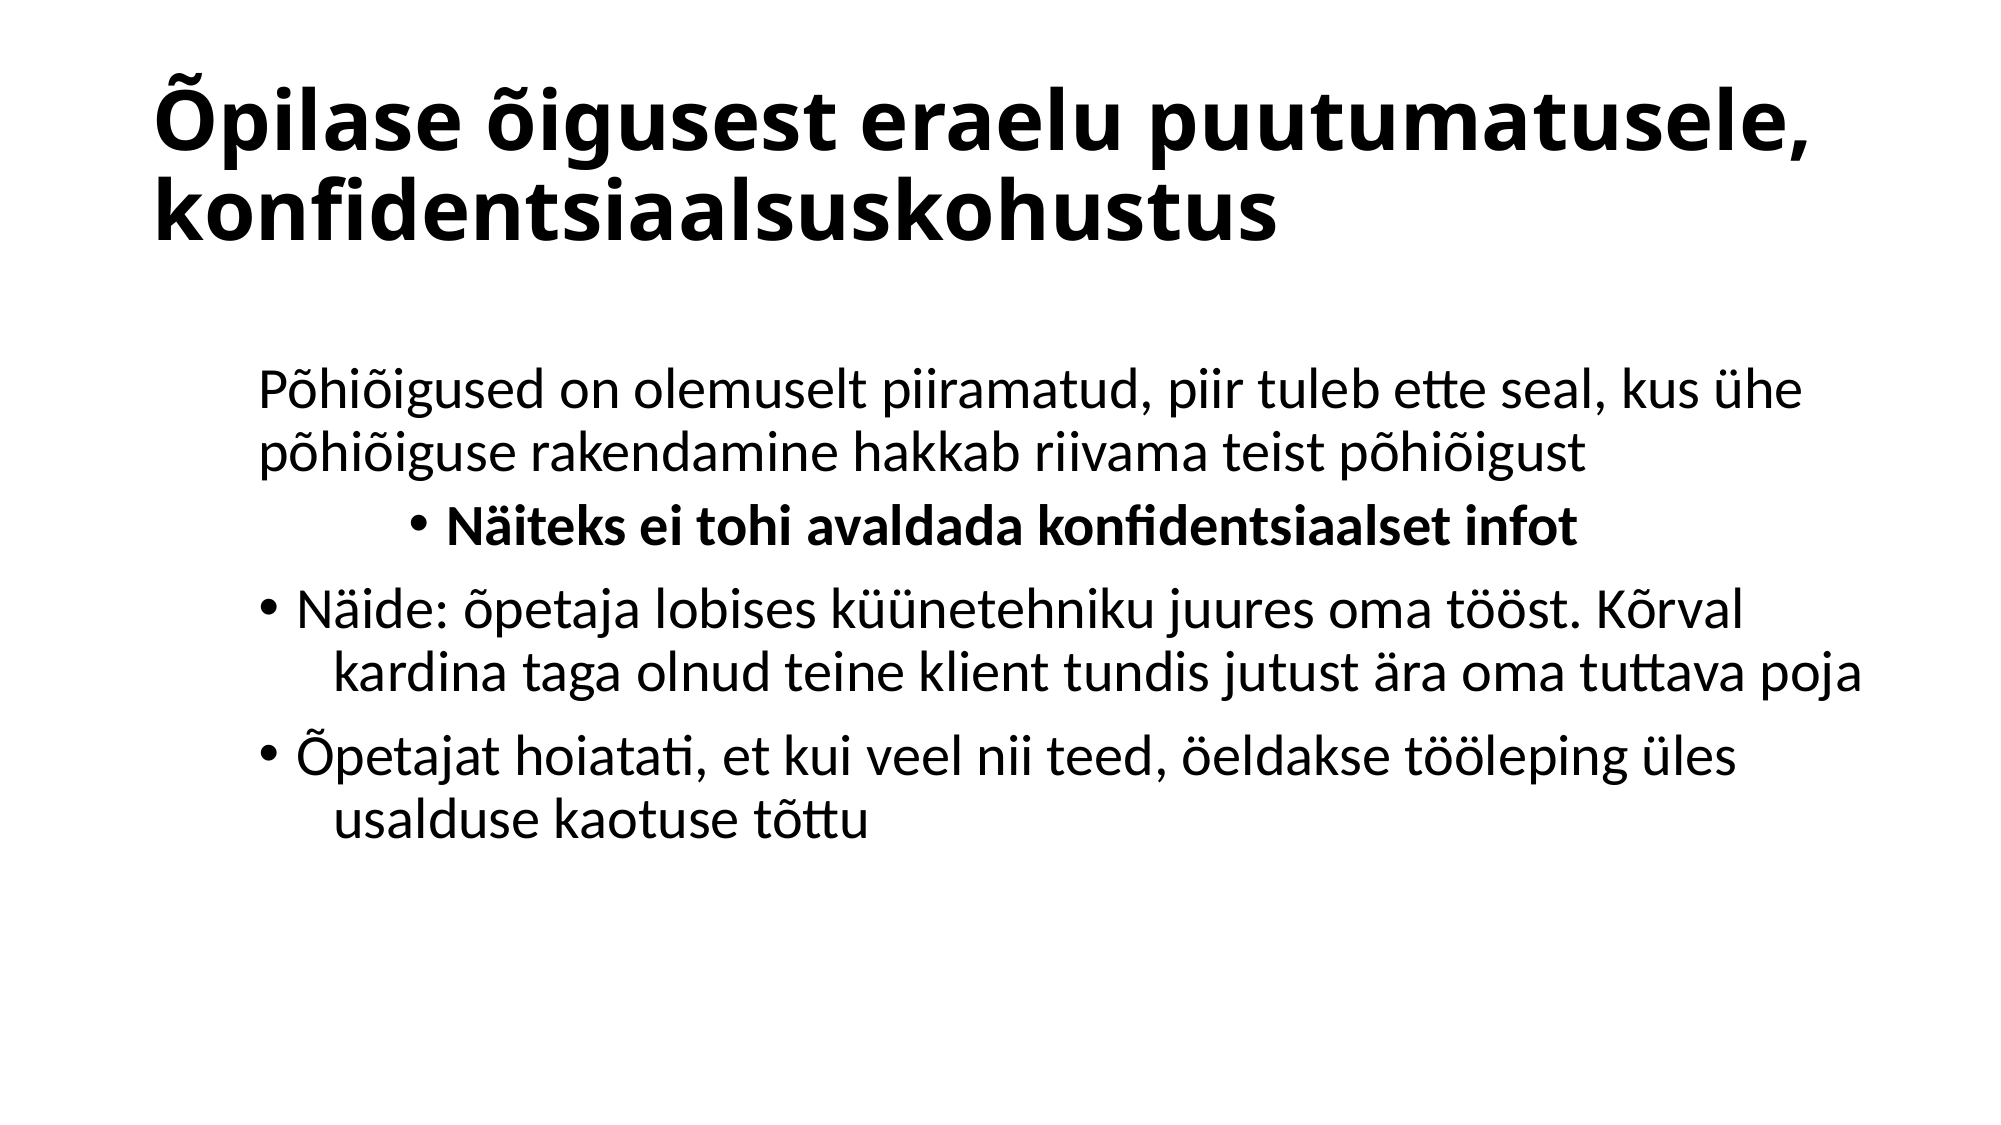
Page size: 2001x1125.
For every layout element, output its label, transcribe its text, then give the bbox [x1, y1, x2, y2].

list Põhiõigused on olemuselt piiramatud, piir tuleb ette seal, kus ühe põhiõiguse rakendamine hakkab riivama teist põhiõigust Näiteks ei tohi avaldada konfidentsiaalset infot Näide: õpetaja lobises küünetehniku juures oma tööst. Kõrval kardina taga olnud teine klient tundis jutust ära oma tuttava poja Õpetajat hoiatati, et kui veel nii teed, öeldakse tööleping üles usalduse kaotuse tõttu [243, 351, 1887, 1019]
title Õpilase õigusest eraelu puutumatusele, konfidentsiaalsuskohustus [137, 59, 1863, 278]
